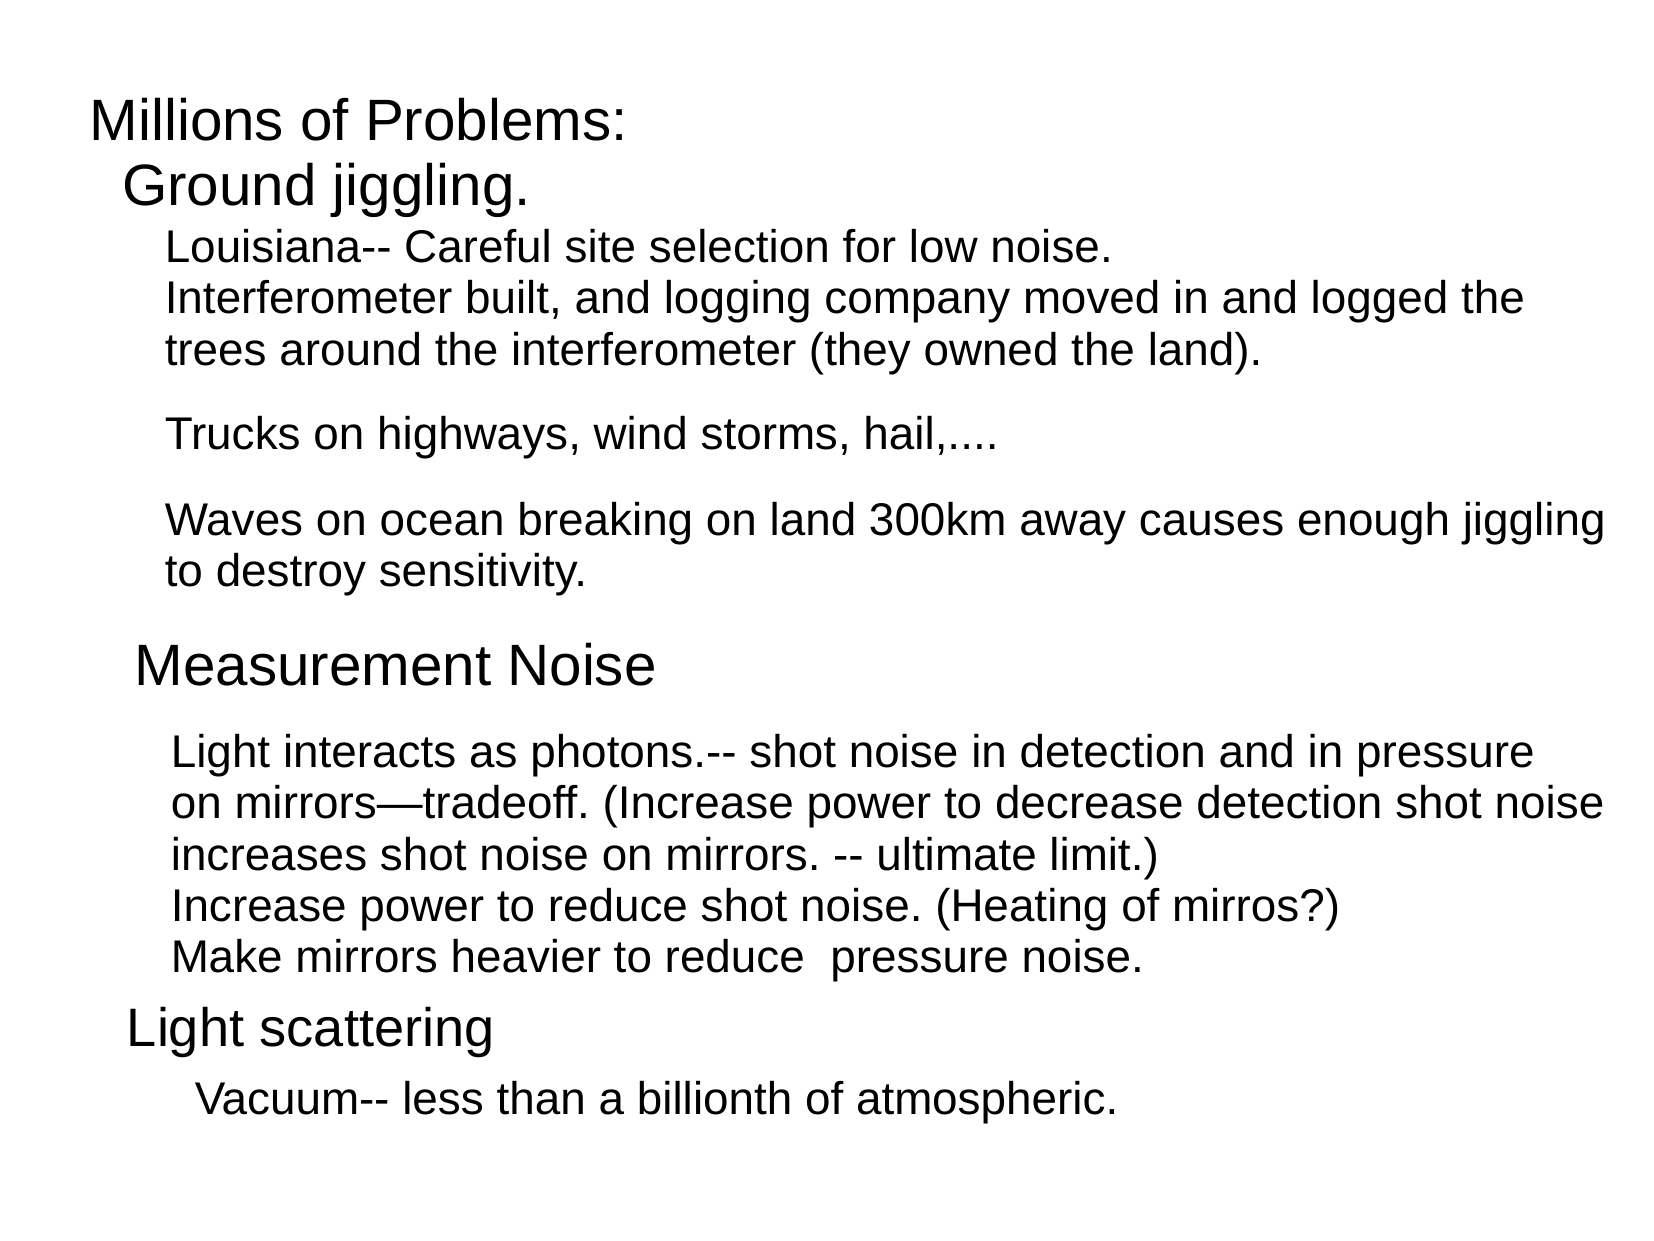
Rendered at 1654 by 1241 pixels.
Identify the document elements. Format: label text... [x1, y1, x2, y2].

text_box Light interacts as photons.-- shot noise in detection and in pressure on mirrors—tradeoff. (Increase power to decrease detection shot noise increases shot noise on mirrors. -- ultimate limit.) Increase power to reduce shot noise. (Heating of mirros?) Make mirrors heavier to reduce pressure noise. [156, 718, 1621, 991]
text_box Light scattering [112, 990, 511, 1066]
text_box Louisiana-- Careful site selection for low noise. Interferometer built, and logging company moved in and logged the trees around the interferometer (they owned the land). Trucks on highways, wind storms, hail,.... Waves on ocean breaking on land 300km away causes enough jiggling to destroy sensitivity. [150, 213, 1622, 604]
text_box Millions of Problems: Ground jiggling. [75, 80, 644, 226]
text_box Measurement Noise [120, 625, 673, 706]
text_box Vacuum-- less than a billionth of atmospheric. [180, 1065, 1135, 1132]
